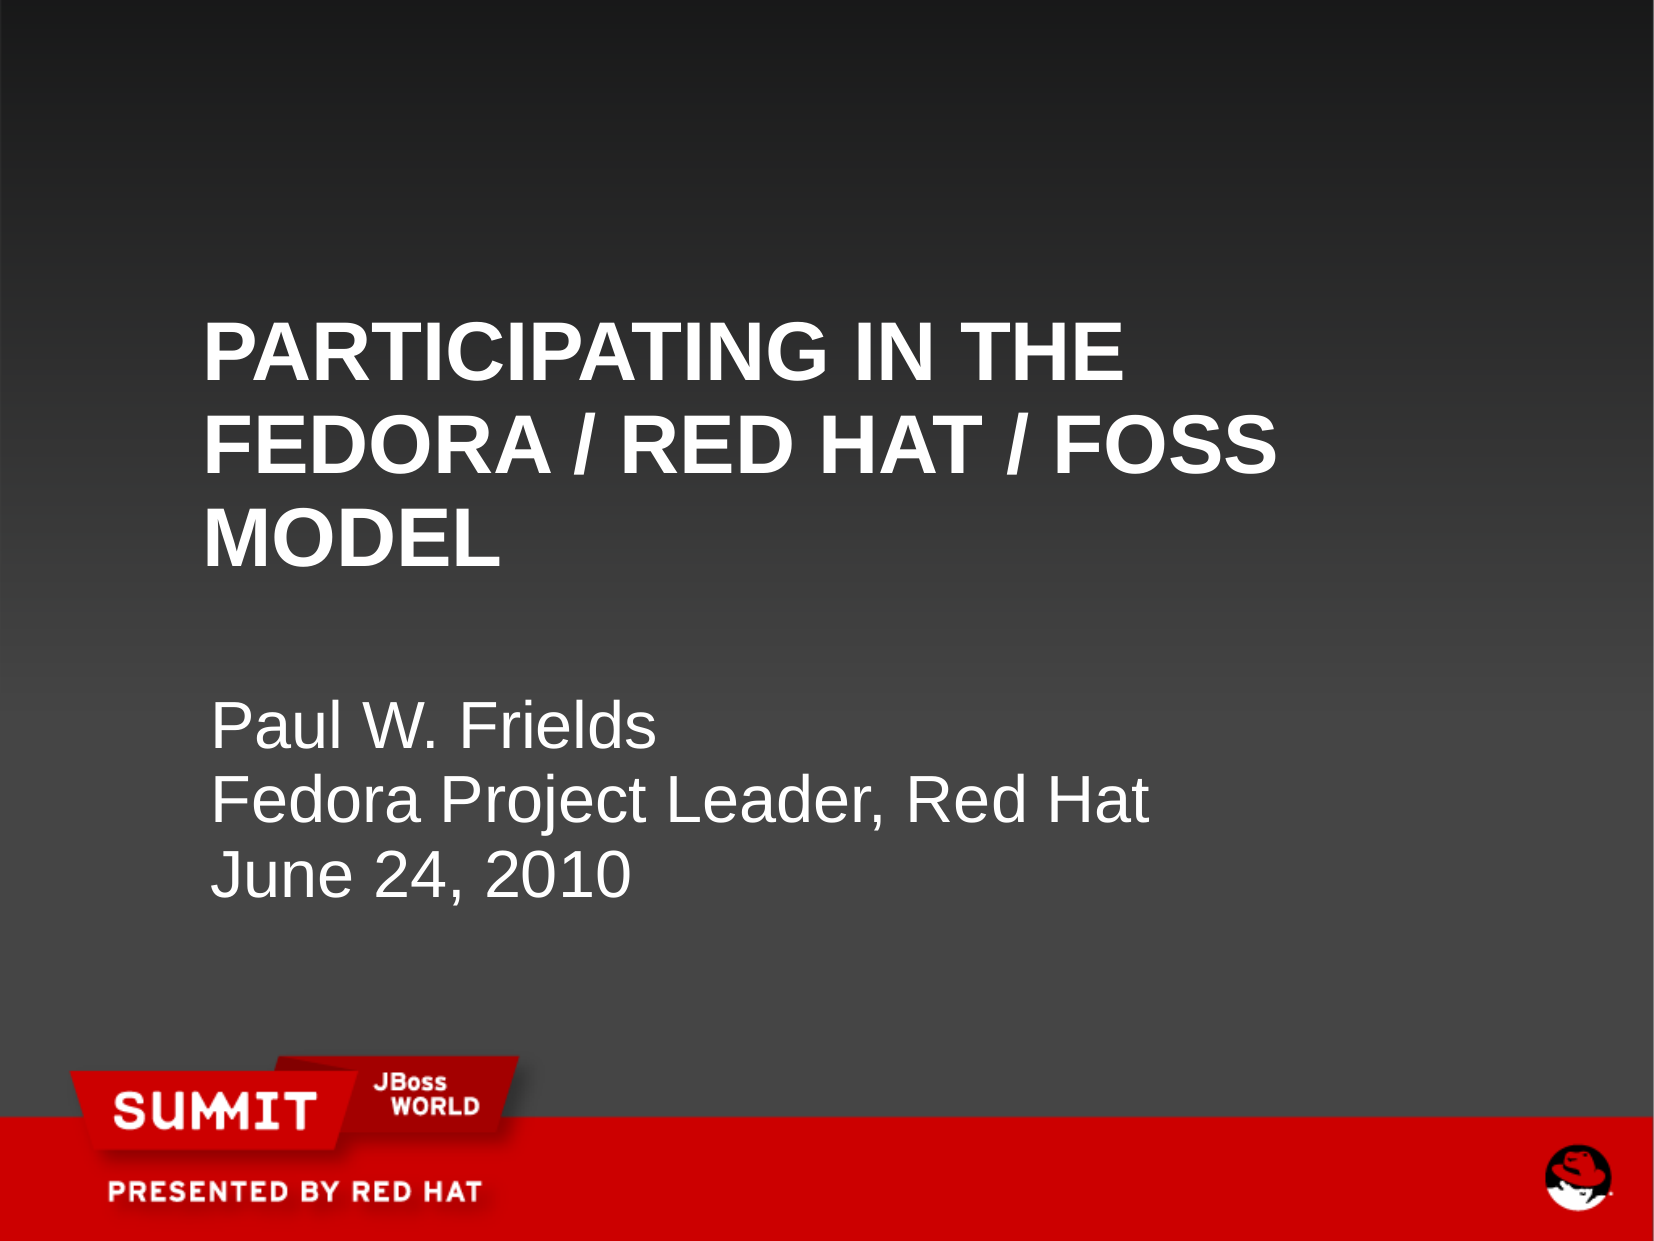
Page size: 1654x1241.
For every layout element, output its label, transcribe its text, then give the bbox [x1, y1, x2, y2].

text_box Paul W. Frields Fedora Project Leader, Red Hat June 24, 2010 [195, 642, 1388, 882]
picture [0, 0, 1654, 1241]
text_box PARTICIPATING IN THE FEDORA / RED HAT / FOSS MODEL [187, 297, 1426, 704]
